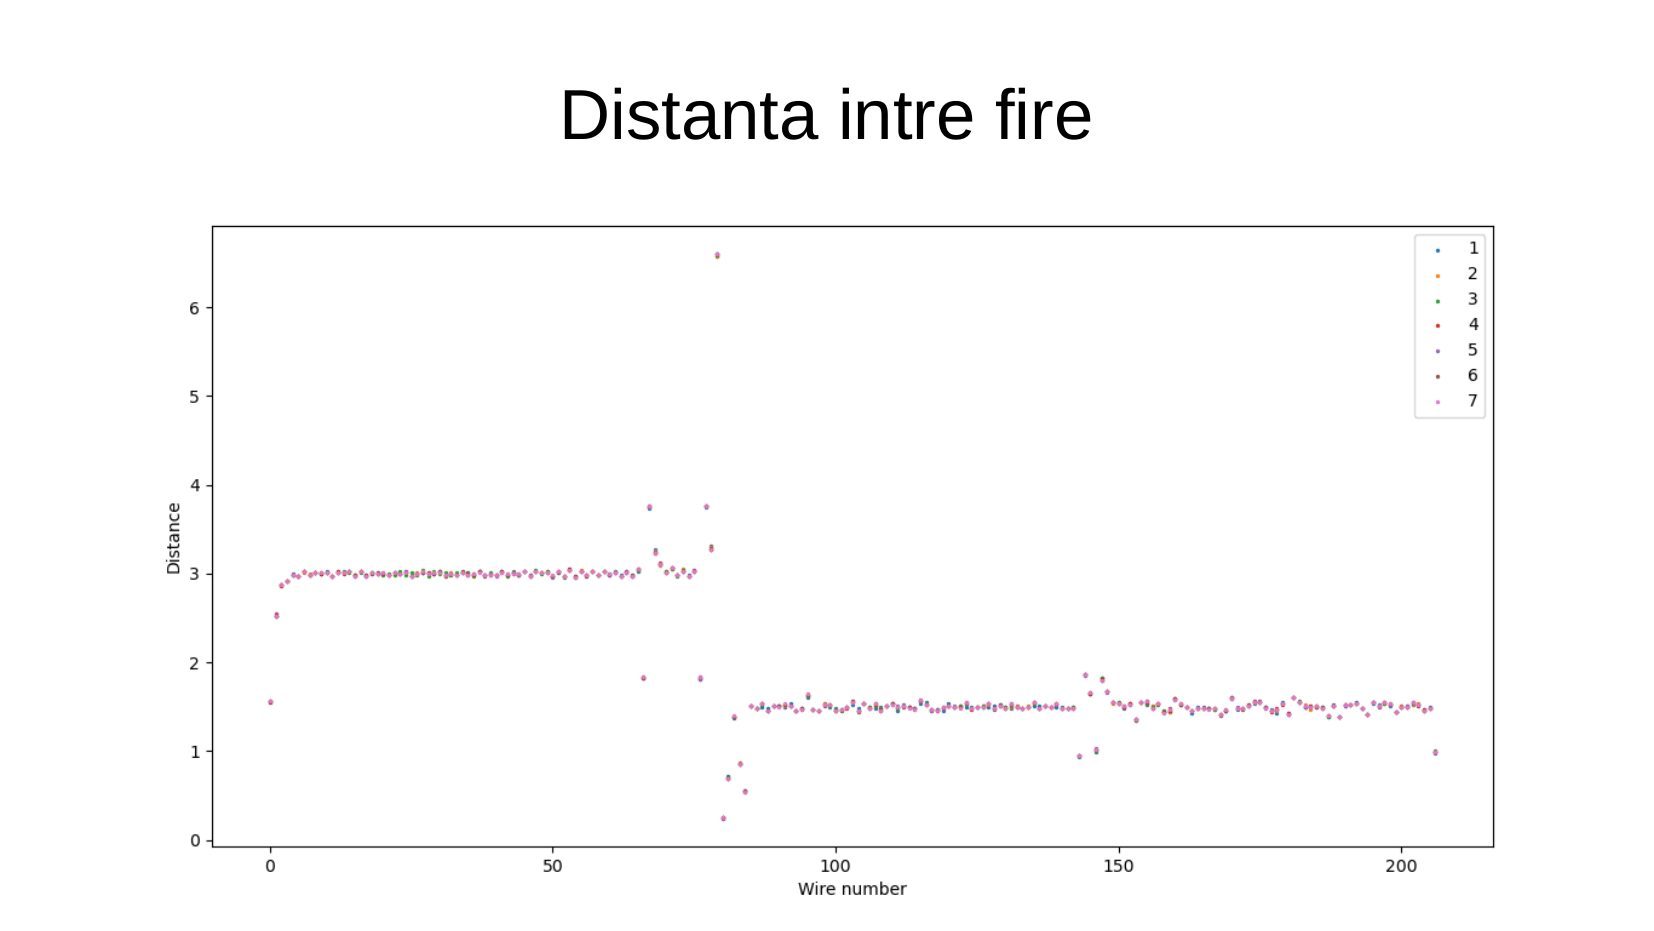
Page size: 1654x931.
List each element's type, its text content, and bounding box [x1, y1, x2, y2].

title Distanta intre fire [82, 37, 1571, 193]
picture [5, 129, 1654, 931]
